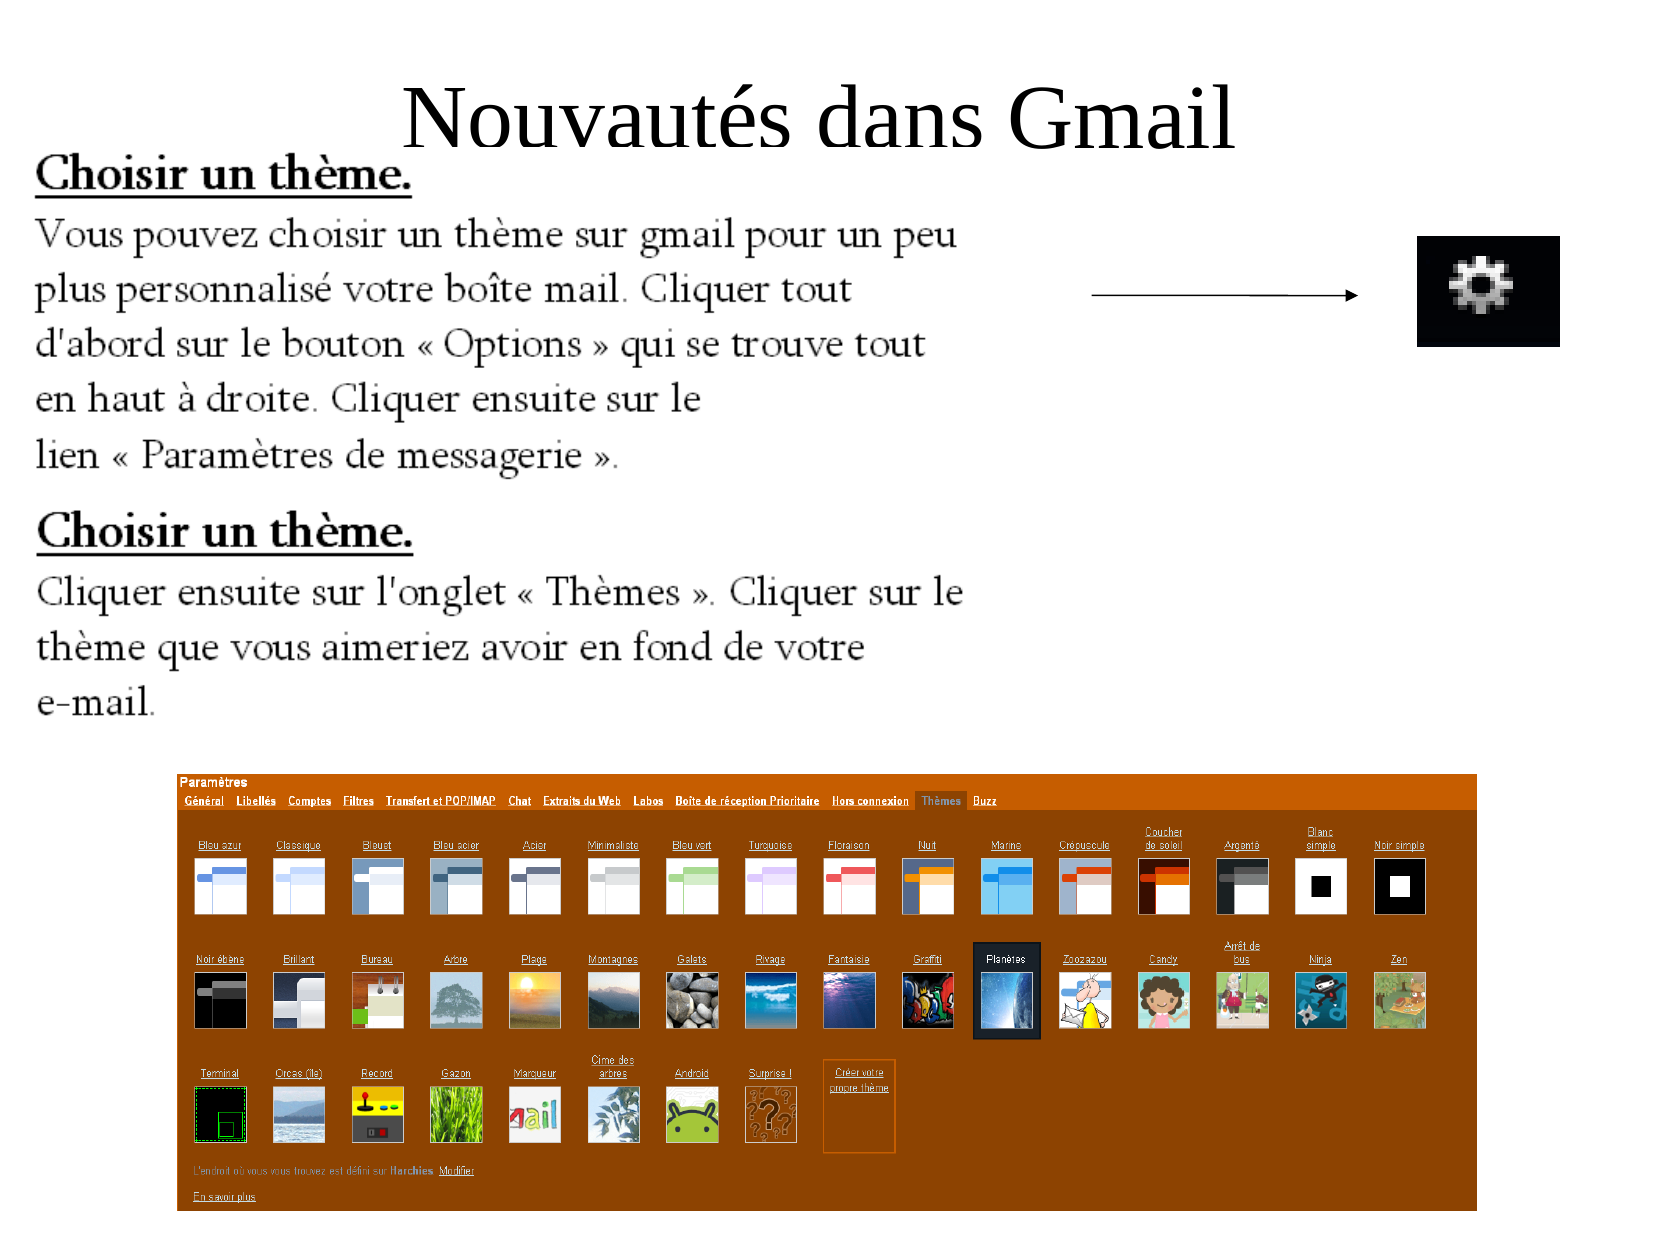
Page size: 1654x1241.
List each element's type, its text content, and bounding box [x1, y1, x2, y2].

picture [1417, 236, 1560, 347]
title Nouvautés dans Gmail [118, 42, 1522, 237]
picture [29, 147, 999, 739]
picture [177, 774, 1477, 1211]
